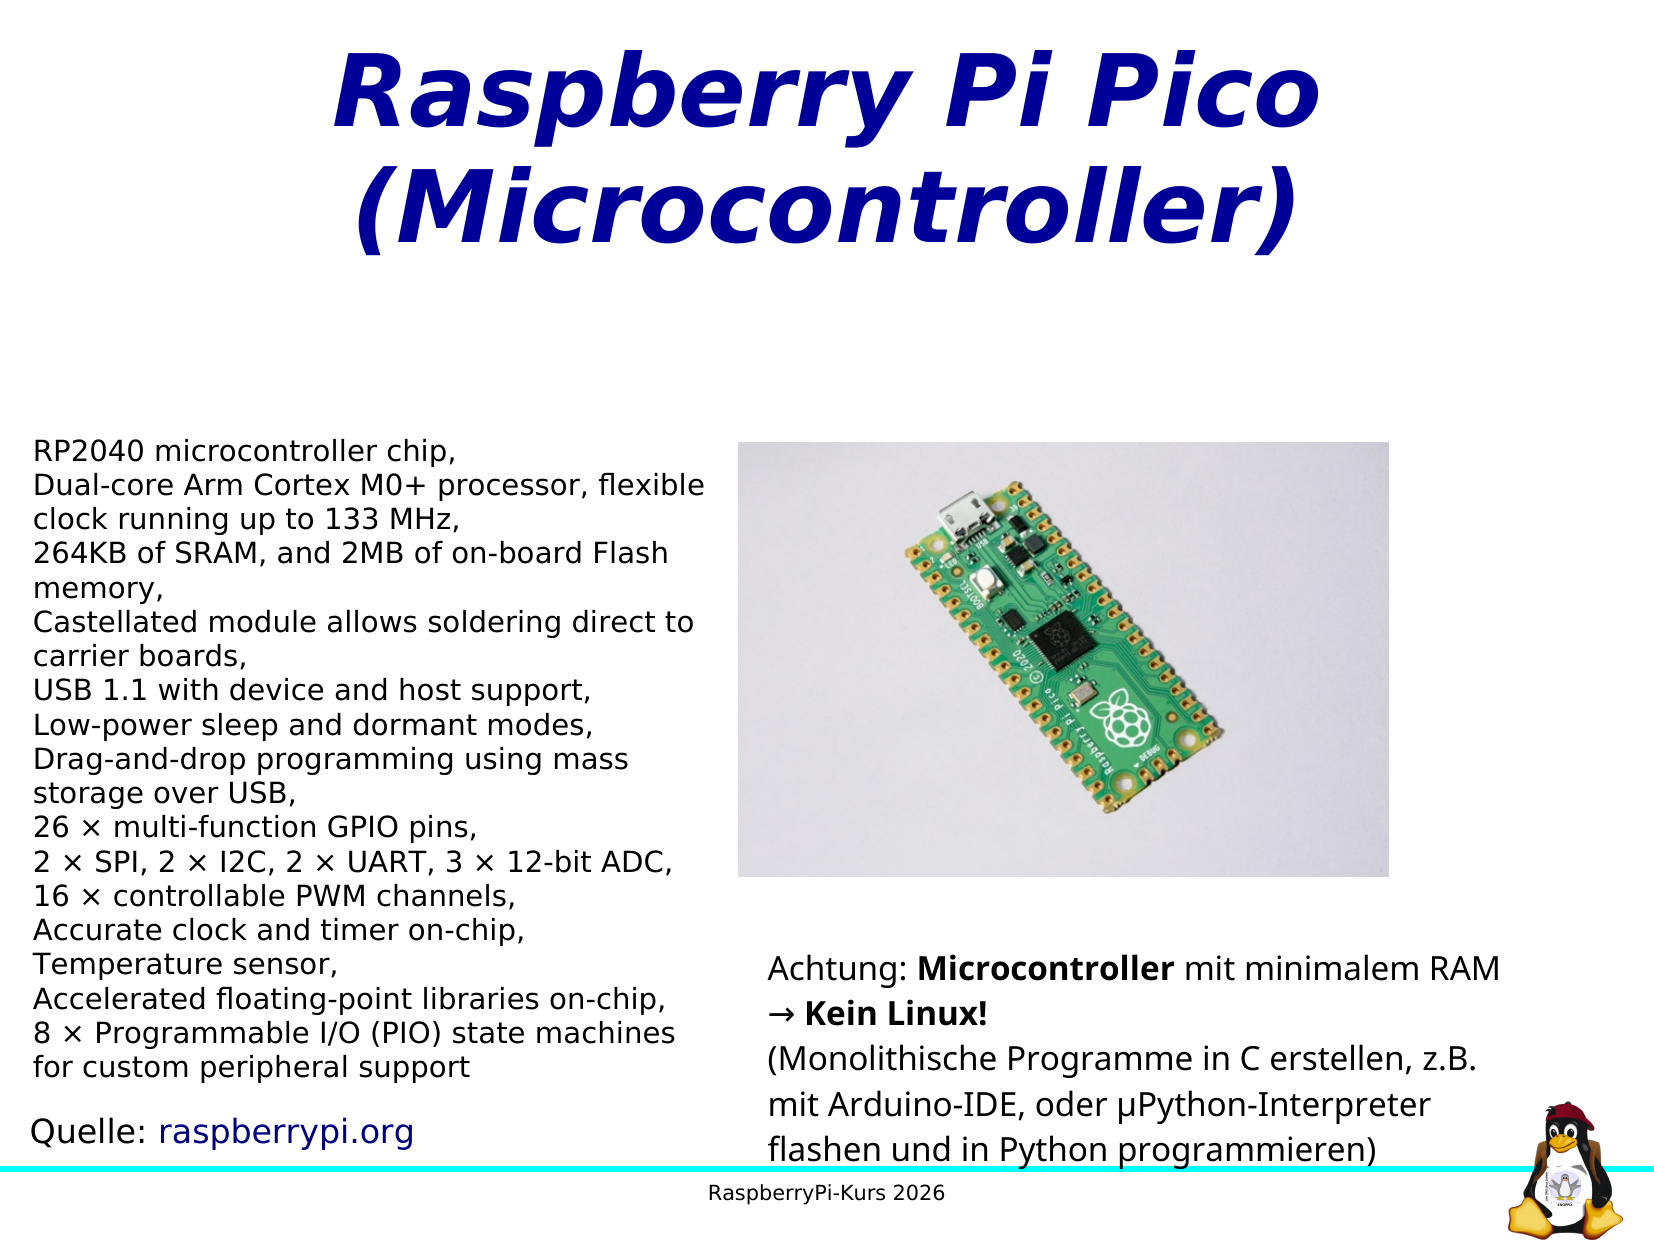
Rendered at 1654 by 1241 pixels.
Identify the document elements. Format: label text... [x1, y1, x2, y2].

picture [738, 442, 1389, 877]
picture [1505, 1100, 1625, 1241]
text_box Quelle: raspberrypi.org [29, 1113, 473, 1152]
list RP2040 microcontroller chip, Dual-core Arm Cortex M0+ processor, flexible clock running up to 133 MHz, 264KB of SRAM, and 2MB of on-board Flash memory, Castellated module allows soldering direct to carrier boards, USB 1.1 with device and host support, Low-power sleep and dormant modes, Drag-and-drop programming using mass storage over USB, 26 × multi-function GPIO pins, 2 × SPI, 2 × I2C, 2 × UART, 3 × 12-bit ADC, 16 × controllable PWM channels, Accurate clock and timer on-chip, Temperature sensor, Accelerated floating-point libraries on-chip, 8 × Programmable I/O (PIO) state machines for custom peripheral support [32, 433, 709, 1119]
title Raspberry Pi Pico (Microcontroller) [121, 33, 1534, 267]
text_box Achtung: Microcontroller mit minimalem RAM → Kein Linux! (Monolithische Programme in C erstellen, z.B. mit Arduino-IDE, oder µPython-Interpreter flashen und in Python programmieren) [767, 944, 1536, 1172]
